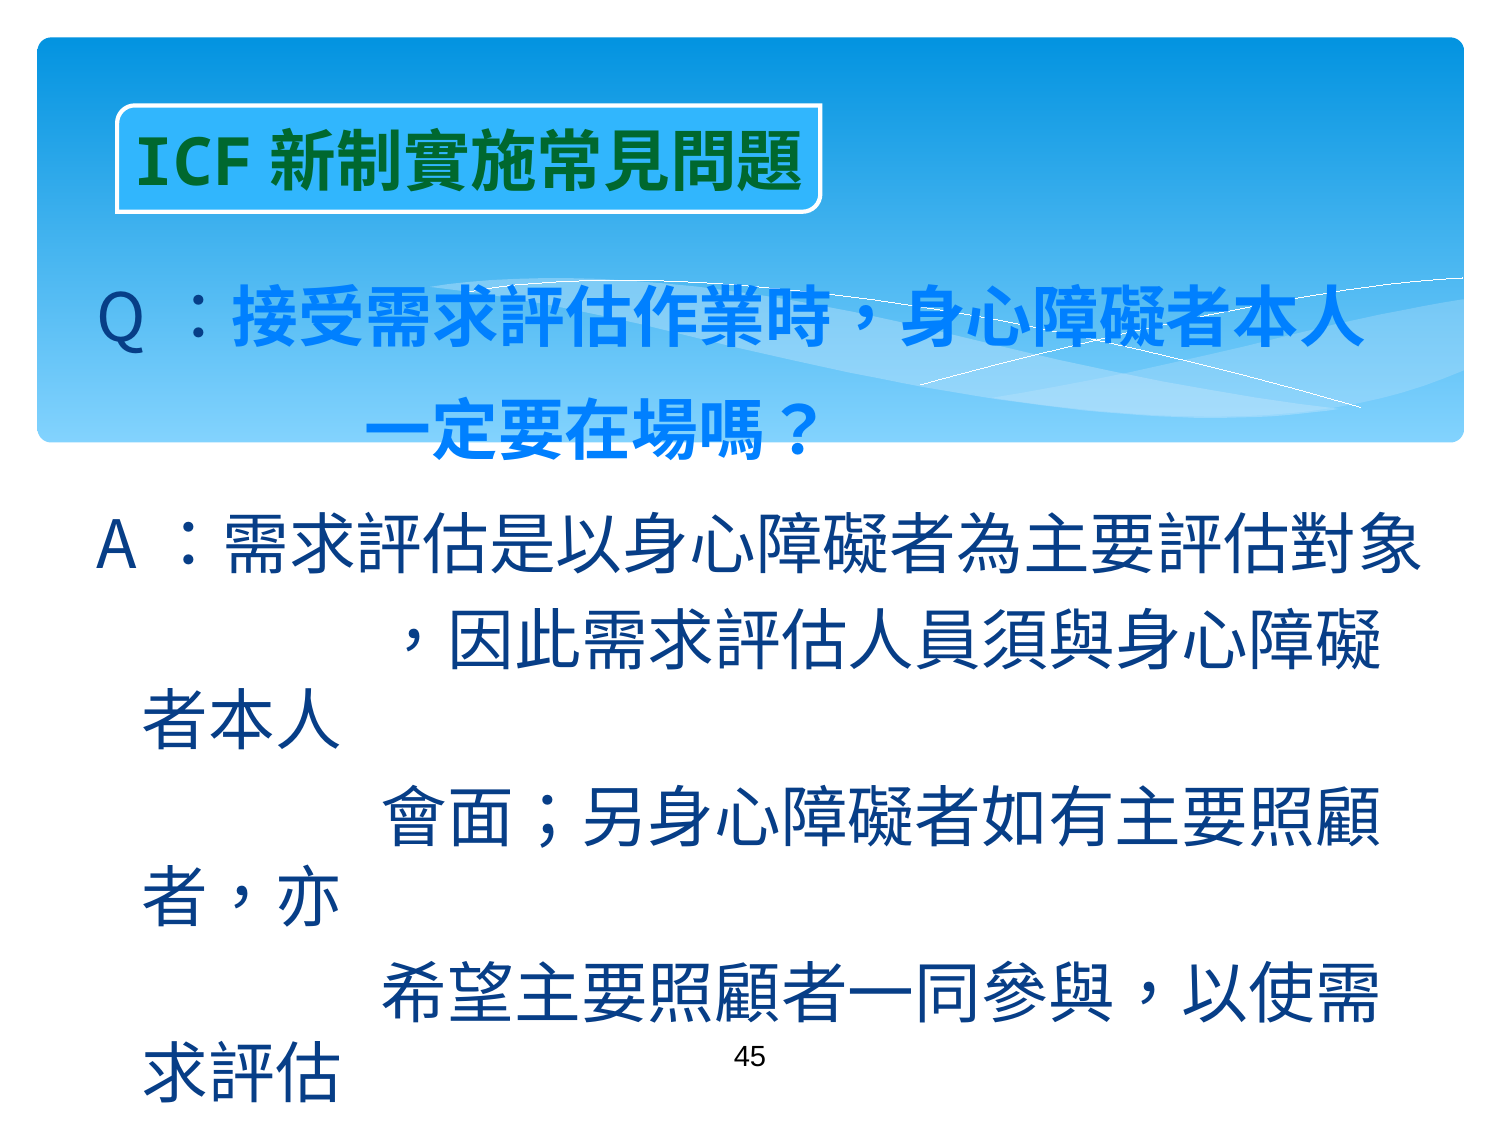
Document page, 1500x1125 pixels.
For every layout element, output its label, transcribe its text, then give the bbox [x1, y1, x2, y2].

list Q：接受需求評估作業時，身心障礙者本人 一定要在場嗎？ A：需求評估是以身心障礙者為主要評估對象 ，因此需求評估人員須與身心障礙者本人 會面；另身心障礙者如有主要照顧者，亦 希望主要照顧者一同參與，以使需求評估 人員能更加瞭解身心障礙者與主要照顧者 的需求。 [81, 267, 1447, 945]
text_box ICF新制實施常見問題 [117, 105, 821, 212]
text_box <編號> [654, 1025, 846, 1086]
